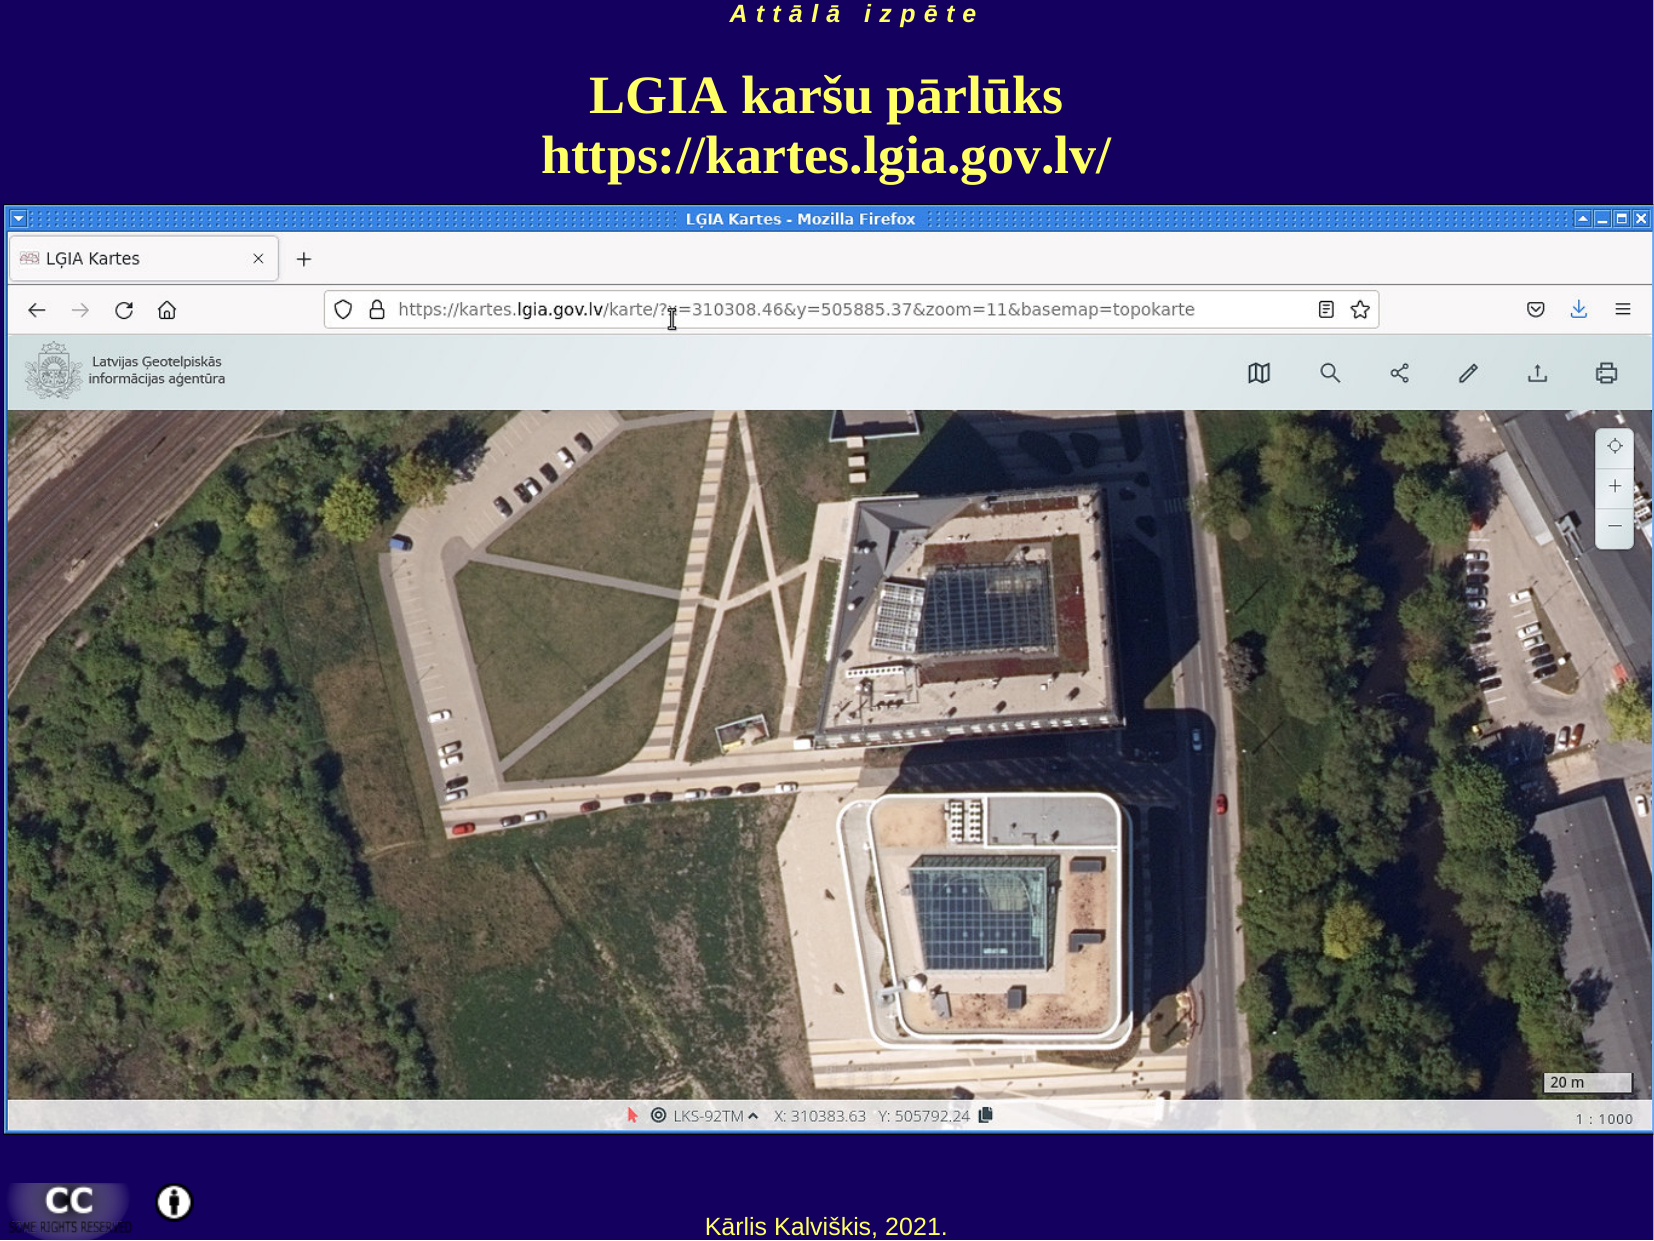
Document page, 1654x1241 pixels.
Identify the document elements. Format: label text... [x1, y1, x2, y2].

title LGIA karšu pārlūks https://kartes.lgia.gov.lv/ [120, 65, 1533, 204]
picture [155, 1183, 194, 1222]
picture [0, 1183, 141, 1241]
picture [3, 204, 1654, 1135]
